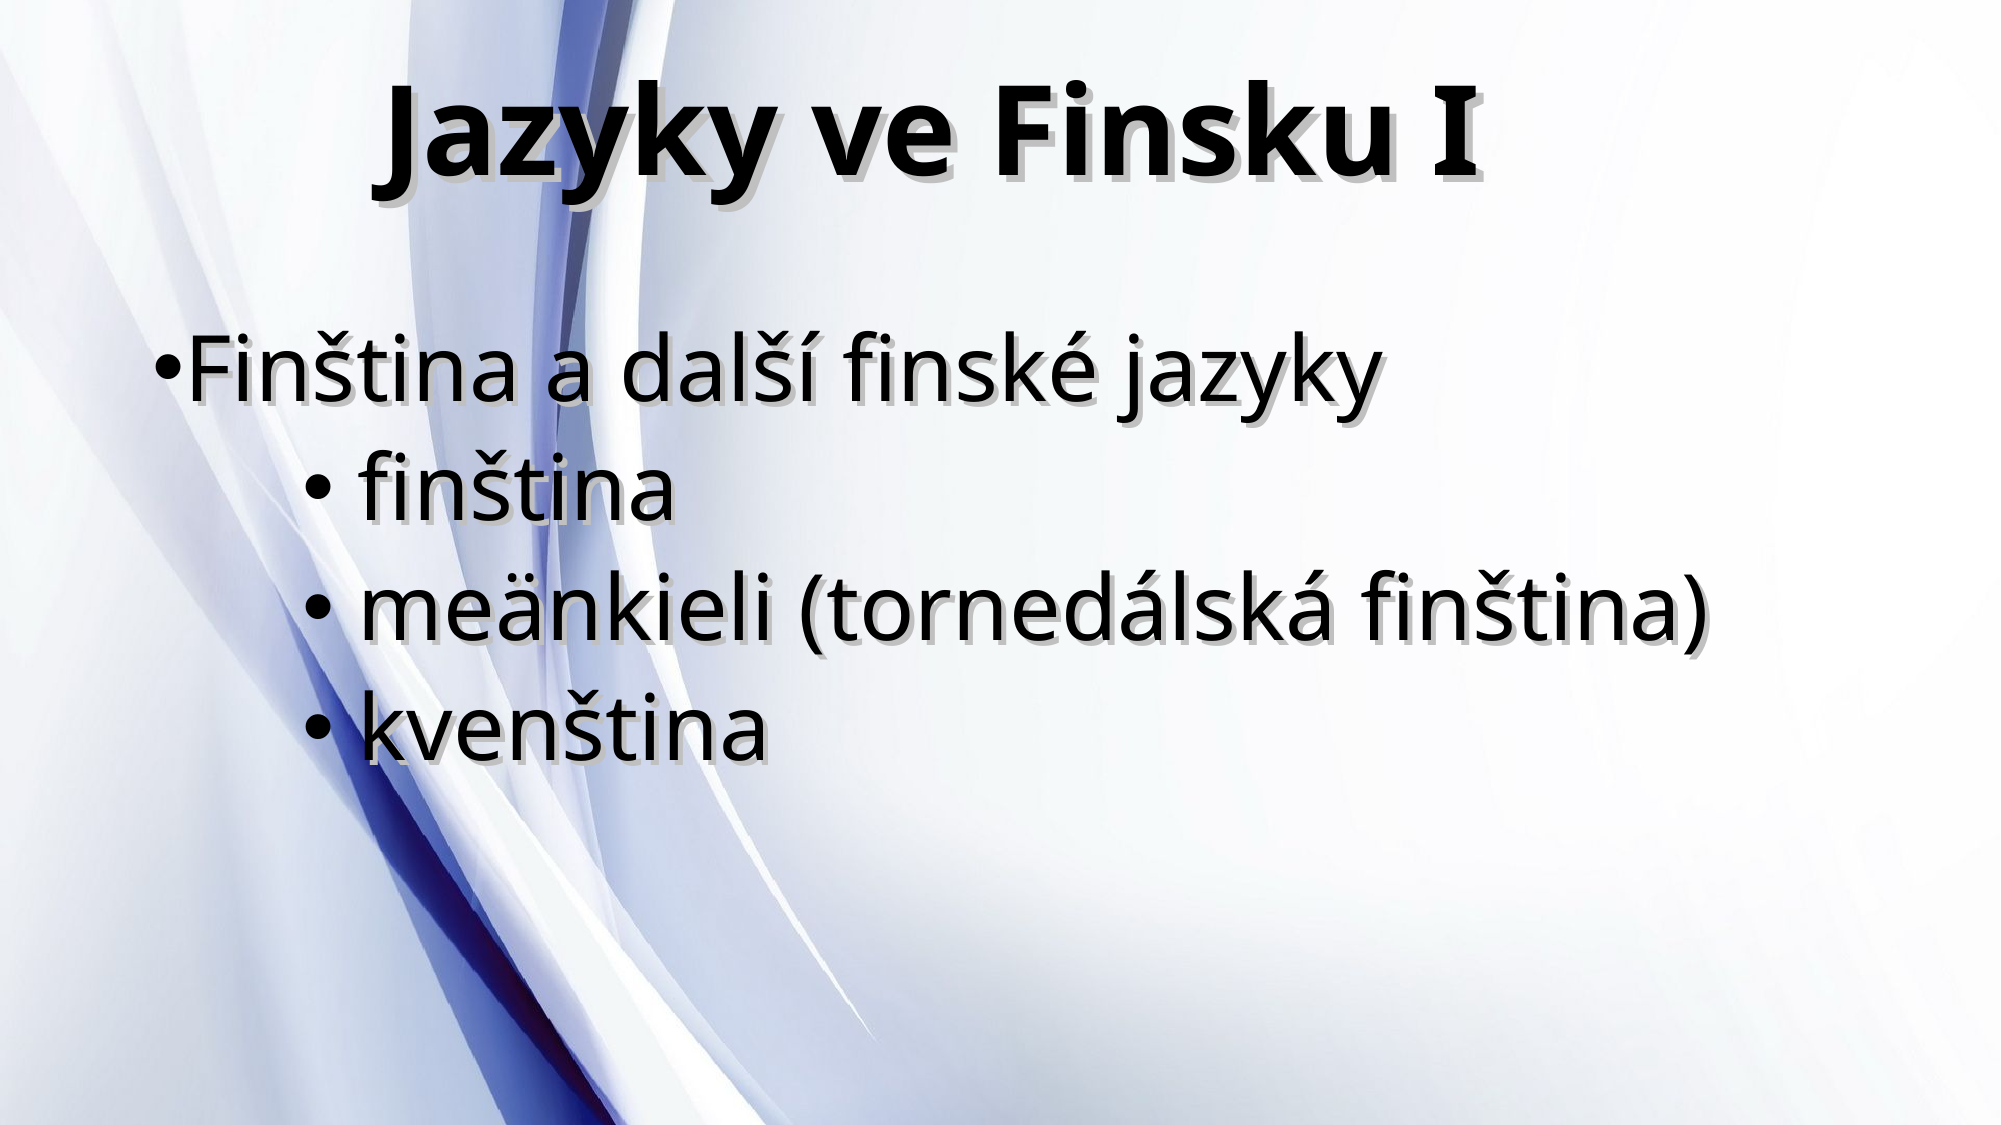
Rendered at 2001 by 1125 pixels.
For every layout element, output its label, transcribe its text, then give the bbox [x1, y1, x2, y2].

picture [0, 0, 2000, 1125]
text_box Jazyky ve Finsku I Finština a další finské jazyky finština meänkieli (tornedálská finština) kvenština [137, 59, 1863, 278]
